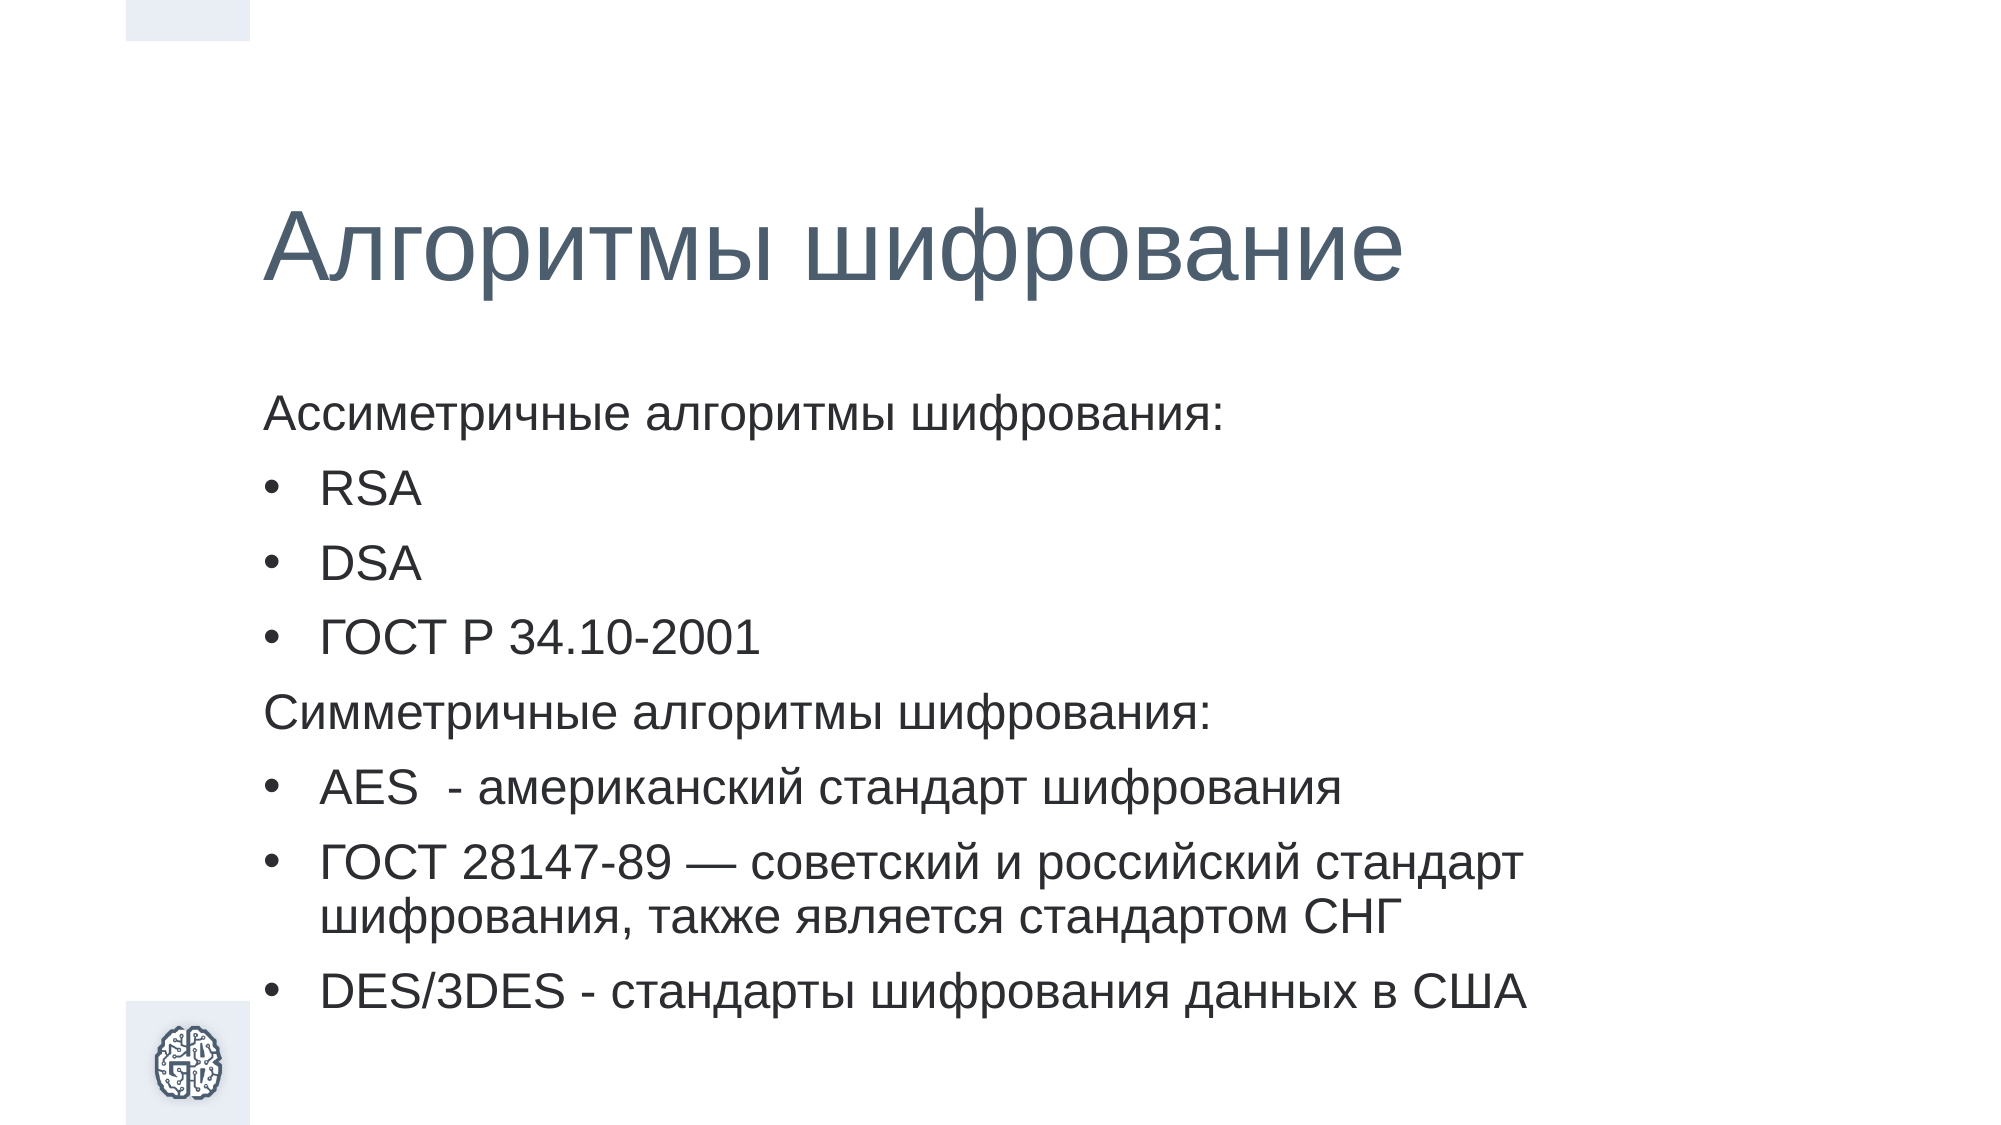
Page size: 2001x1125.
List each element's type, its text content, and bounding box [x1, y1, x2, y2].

title Алгоритмы шифрование [248, 124, 1752, 372]
list Ассиметричные алгоритмы шифрования: RSA DSA ГОСТ Р 34.10-2001 Симметричные алгоритмы шифрования: AES - американский стандарт шифрования ГОСТ 28147-89 — советский и российский стандарт шифрования, также является стандартом СНГ DES/3DES - стандарты шифрования данных в США [248, 431, 1752, 1125]
picture [144, 1016, 232, 1110]
